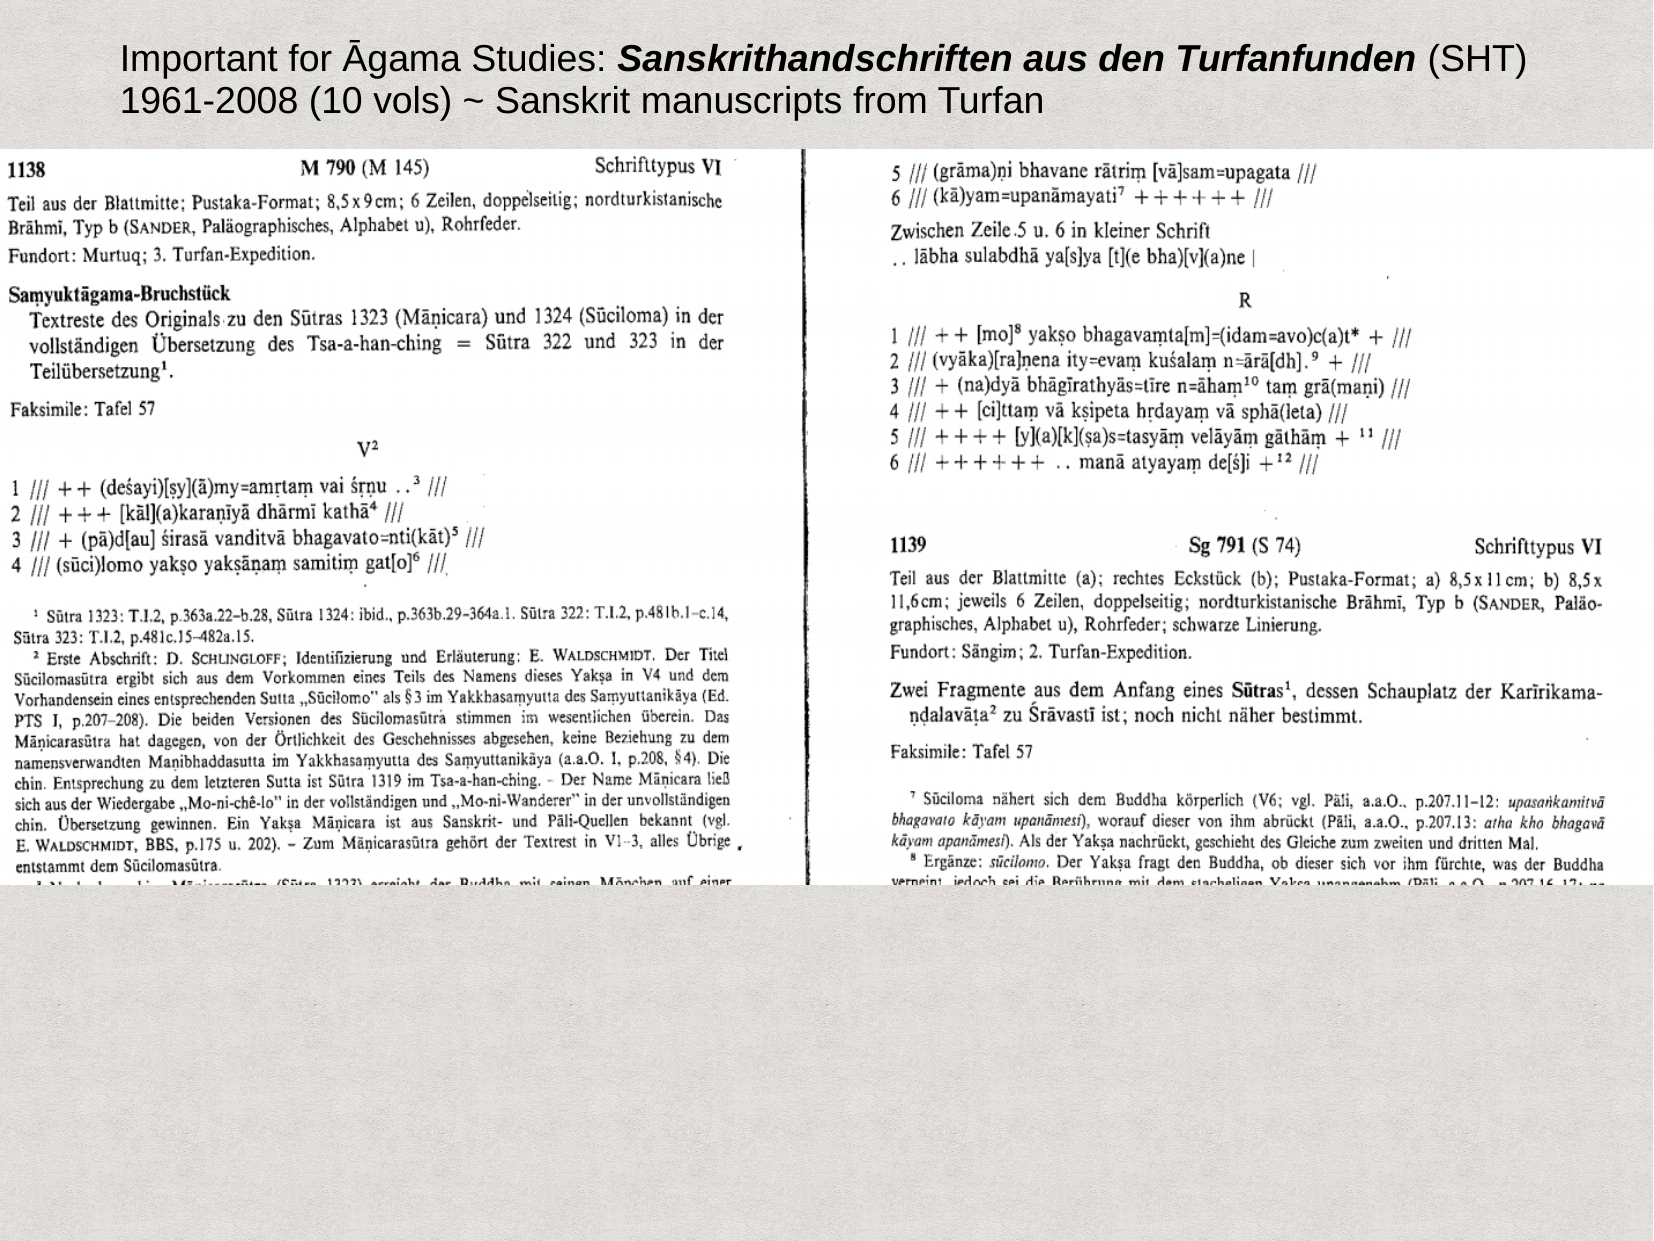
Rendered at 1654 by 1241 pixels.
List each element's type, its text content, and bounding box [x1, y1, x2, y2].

picture [0, 0, 1654, 1241]
text_box Important for Āgama Studies: Sanskrithandschriften aus den Turfanfunden (SHT) 1961-2008 (10 vols) ~ Sanskrit manuscripts from Turfan [105, 30, 1546, 136]
